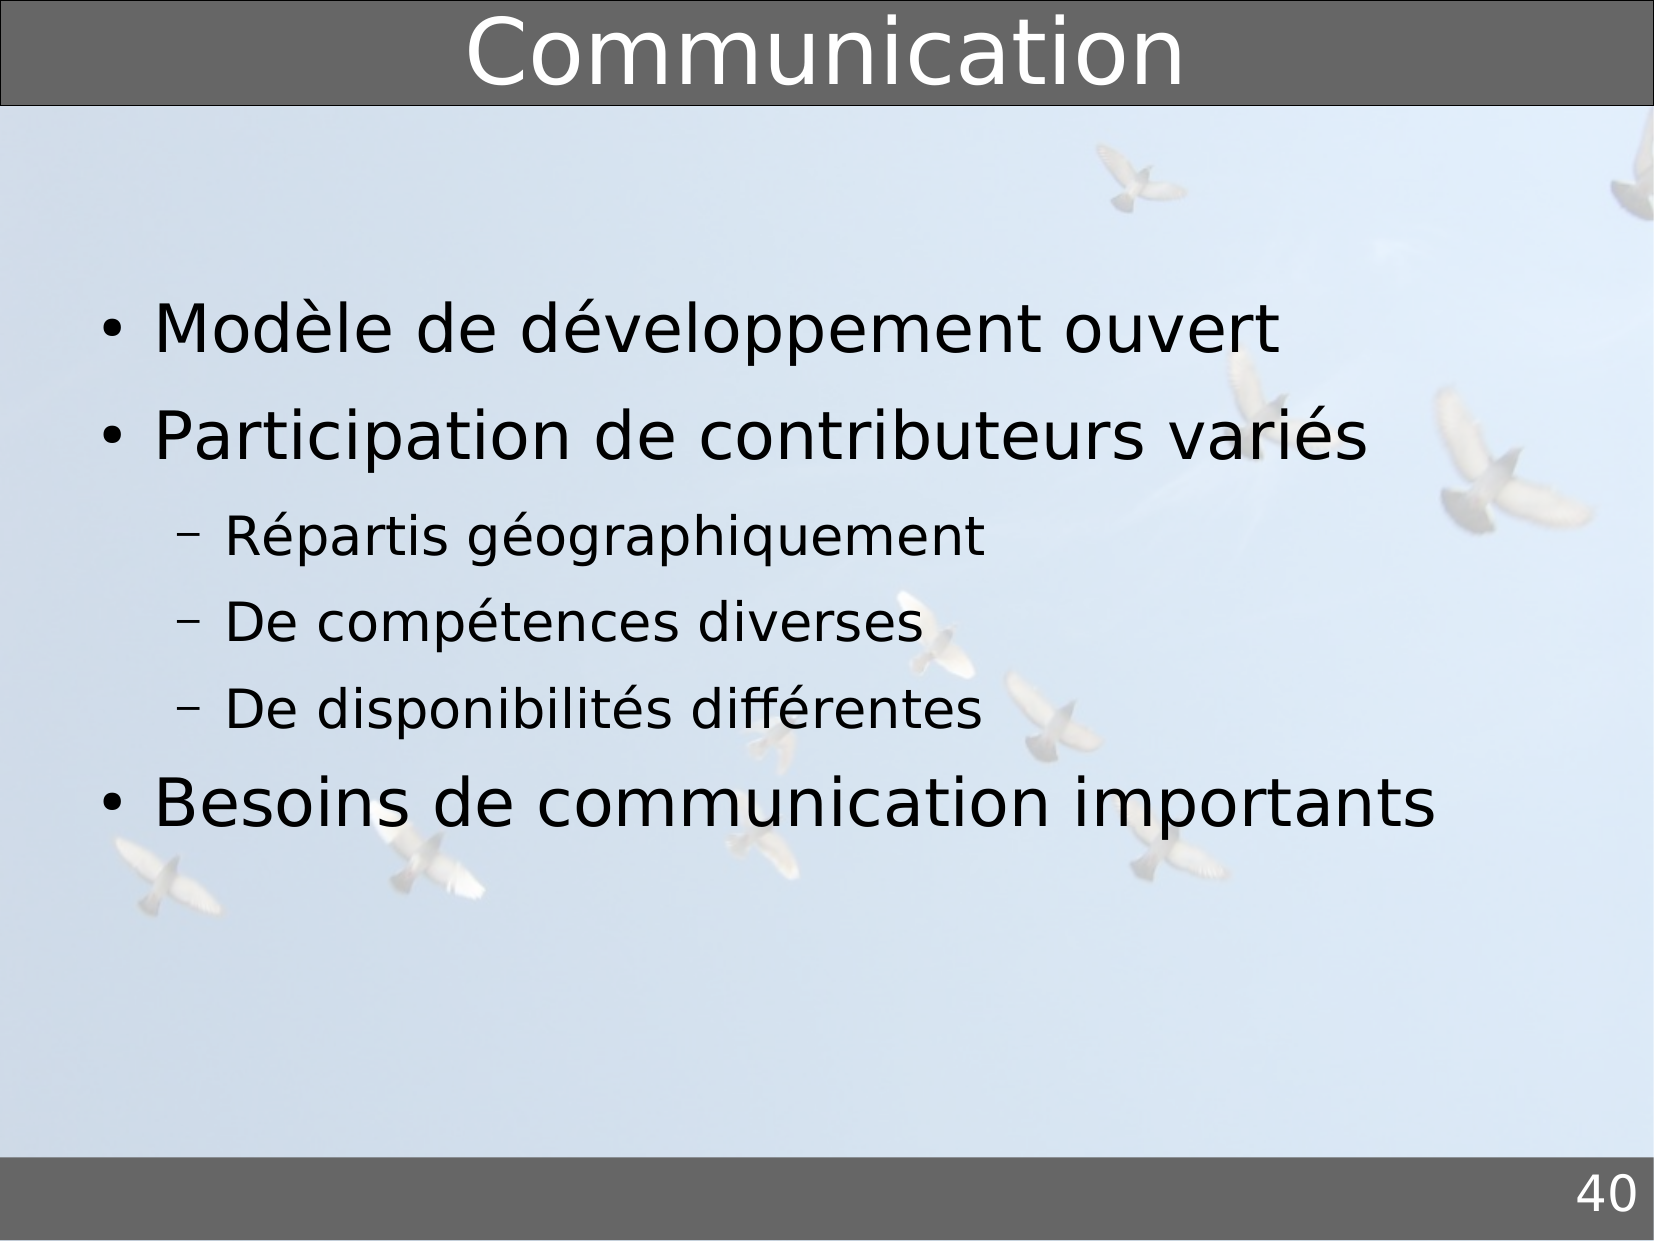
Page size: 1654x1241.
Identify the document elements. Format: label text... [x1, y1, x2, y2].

title Communication [0, 0, 1654, 107]
list Modèle de développement ouvert Participation de contributeurs variés Répartis géographiquement De compétences diverses De disponibilités différentes Besoins de communication importants [82, 290, 1571, 1108]
